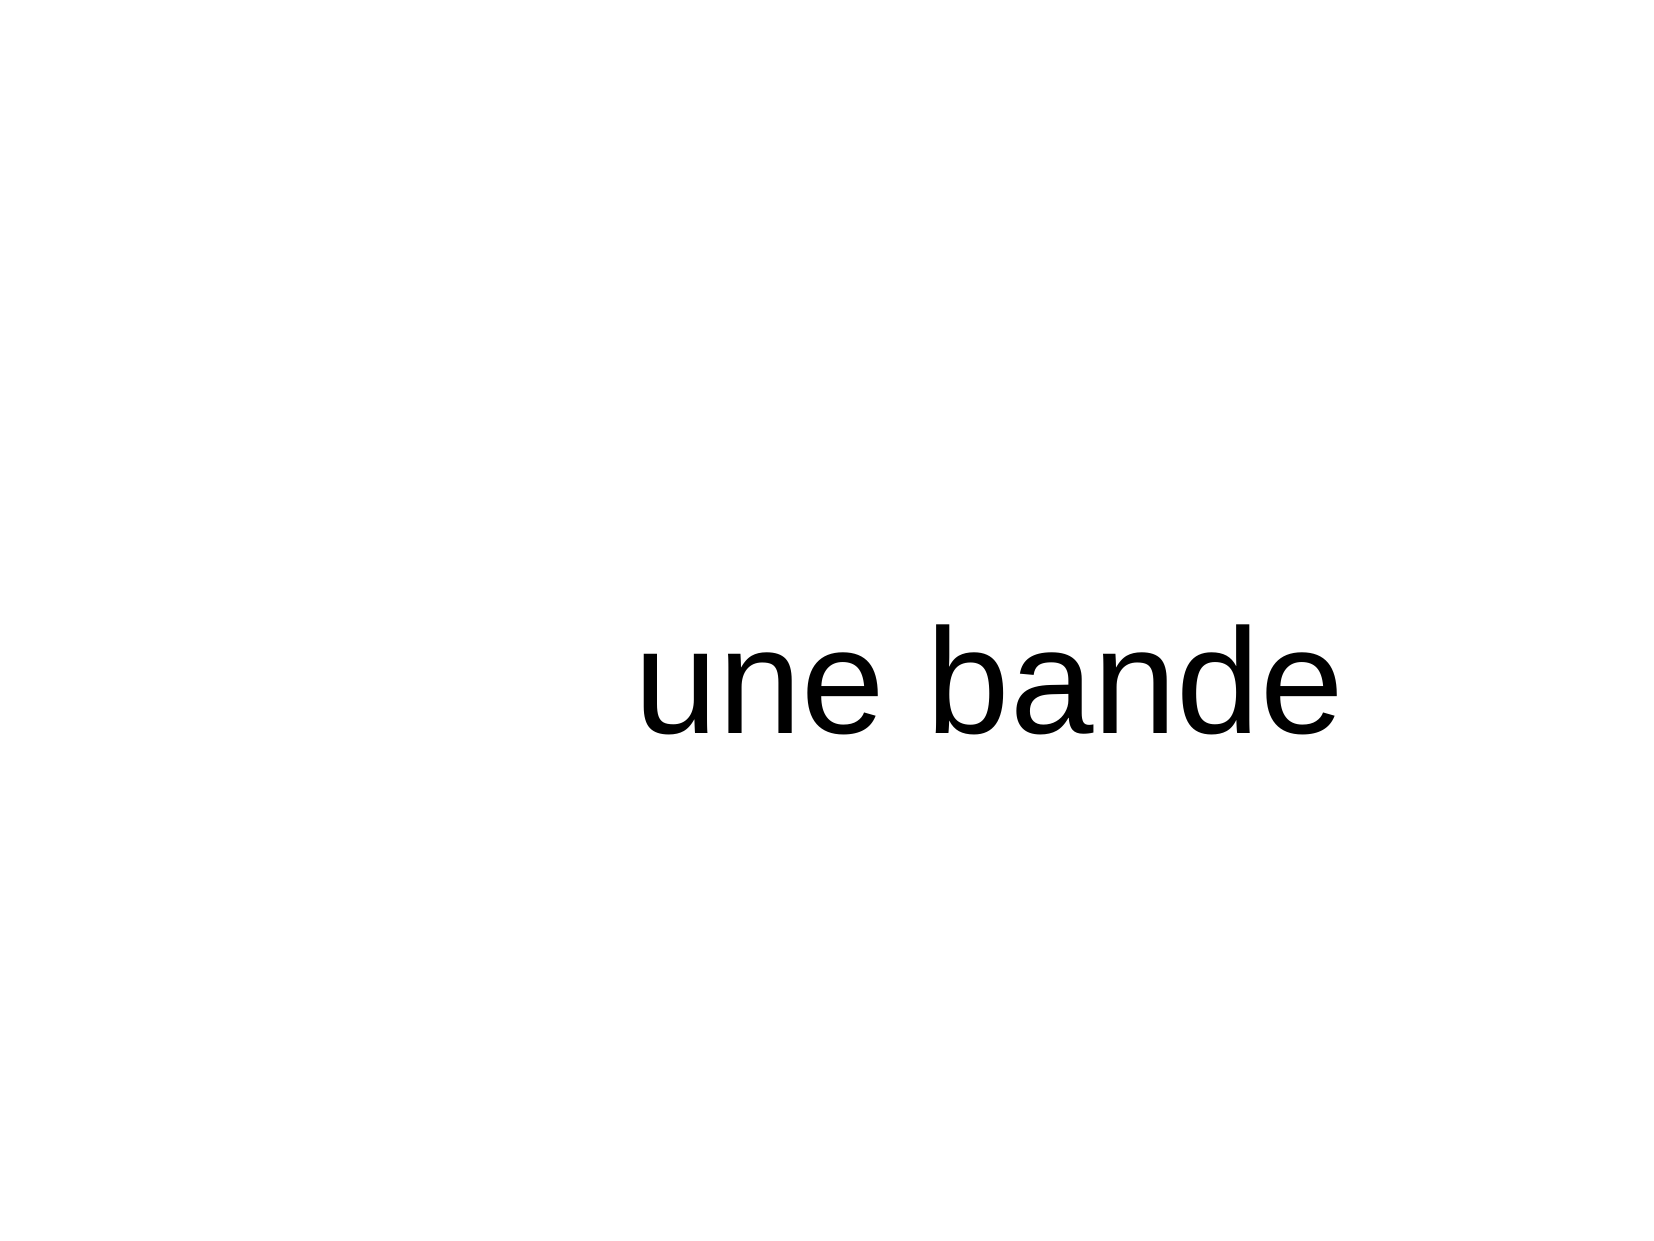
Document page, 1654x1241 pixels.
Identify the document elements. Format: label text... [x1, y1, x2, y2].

text_box une bande [620, 590, 1536, 773]
